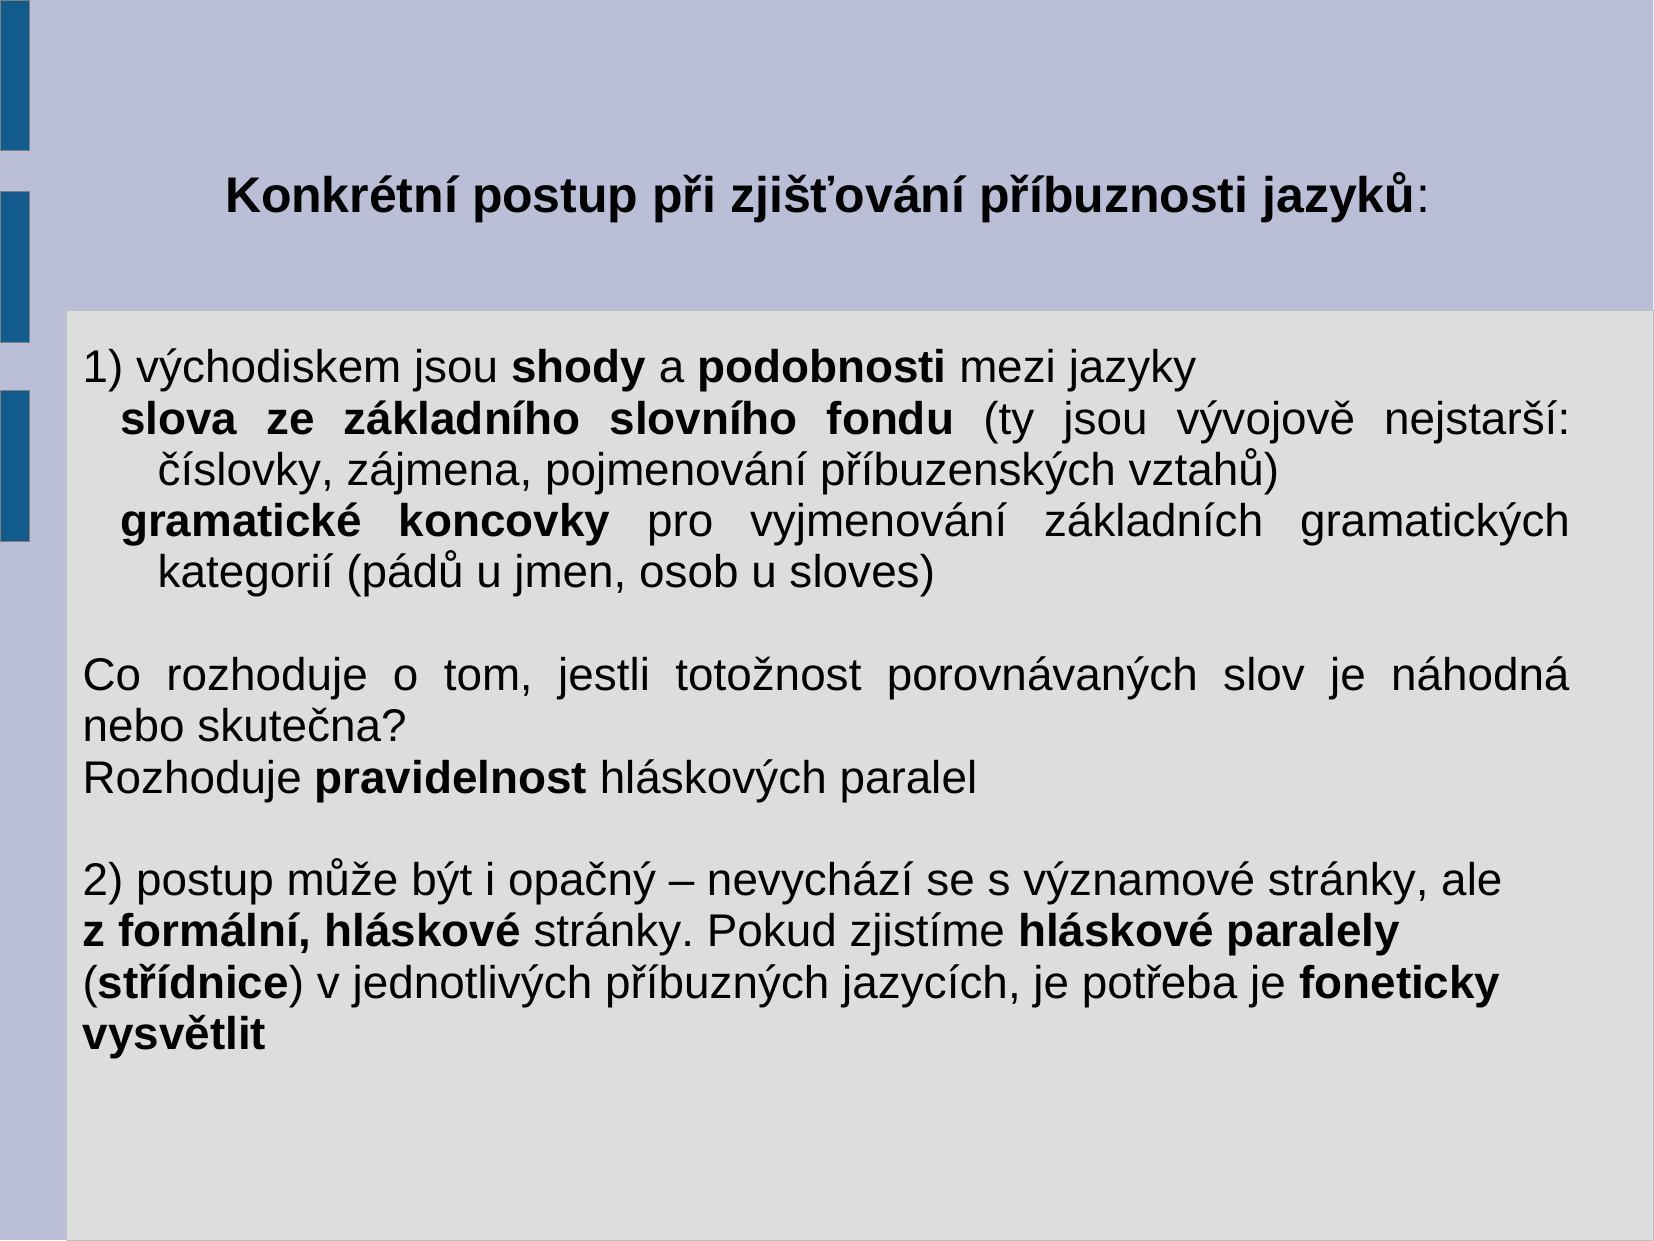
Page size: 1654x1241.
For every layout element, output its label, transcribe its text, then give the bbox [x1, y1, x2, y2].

list 1) východiskem jsou shody a podobnosti mezi jazyky slova ze základního slovního fondu (ty jsou vývojově nejstarší: číslovky, zájmena, pojmenování příbuzenských vztahů) gramatické koncovky pro vyjmenování základních gramatických kategorií (pádů u jmen, osob u sloves) Co rozhoduje o tom, jestli totožnost porovnávaných slov je náhodná nebo skutečna? Rozhoduje pravidelnost hláskových paralel 2) postup může být i opačný – nevychází se s významové stránky, ale z formální, hláskové stránky. Pokud zjistíme hláskové paralely (střídnice) v jednotlivých příbuzných jazycích, je potřeba je foneticky vysvětlit [82, 290, 1571, 1109]
title Konkrétní postup při zjišťování příbuznosti jazyků: [121, 91, 1534, 290]
